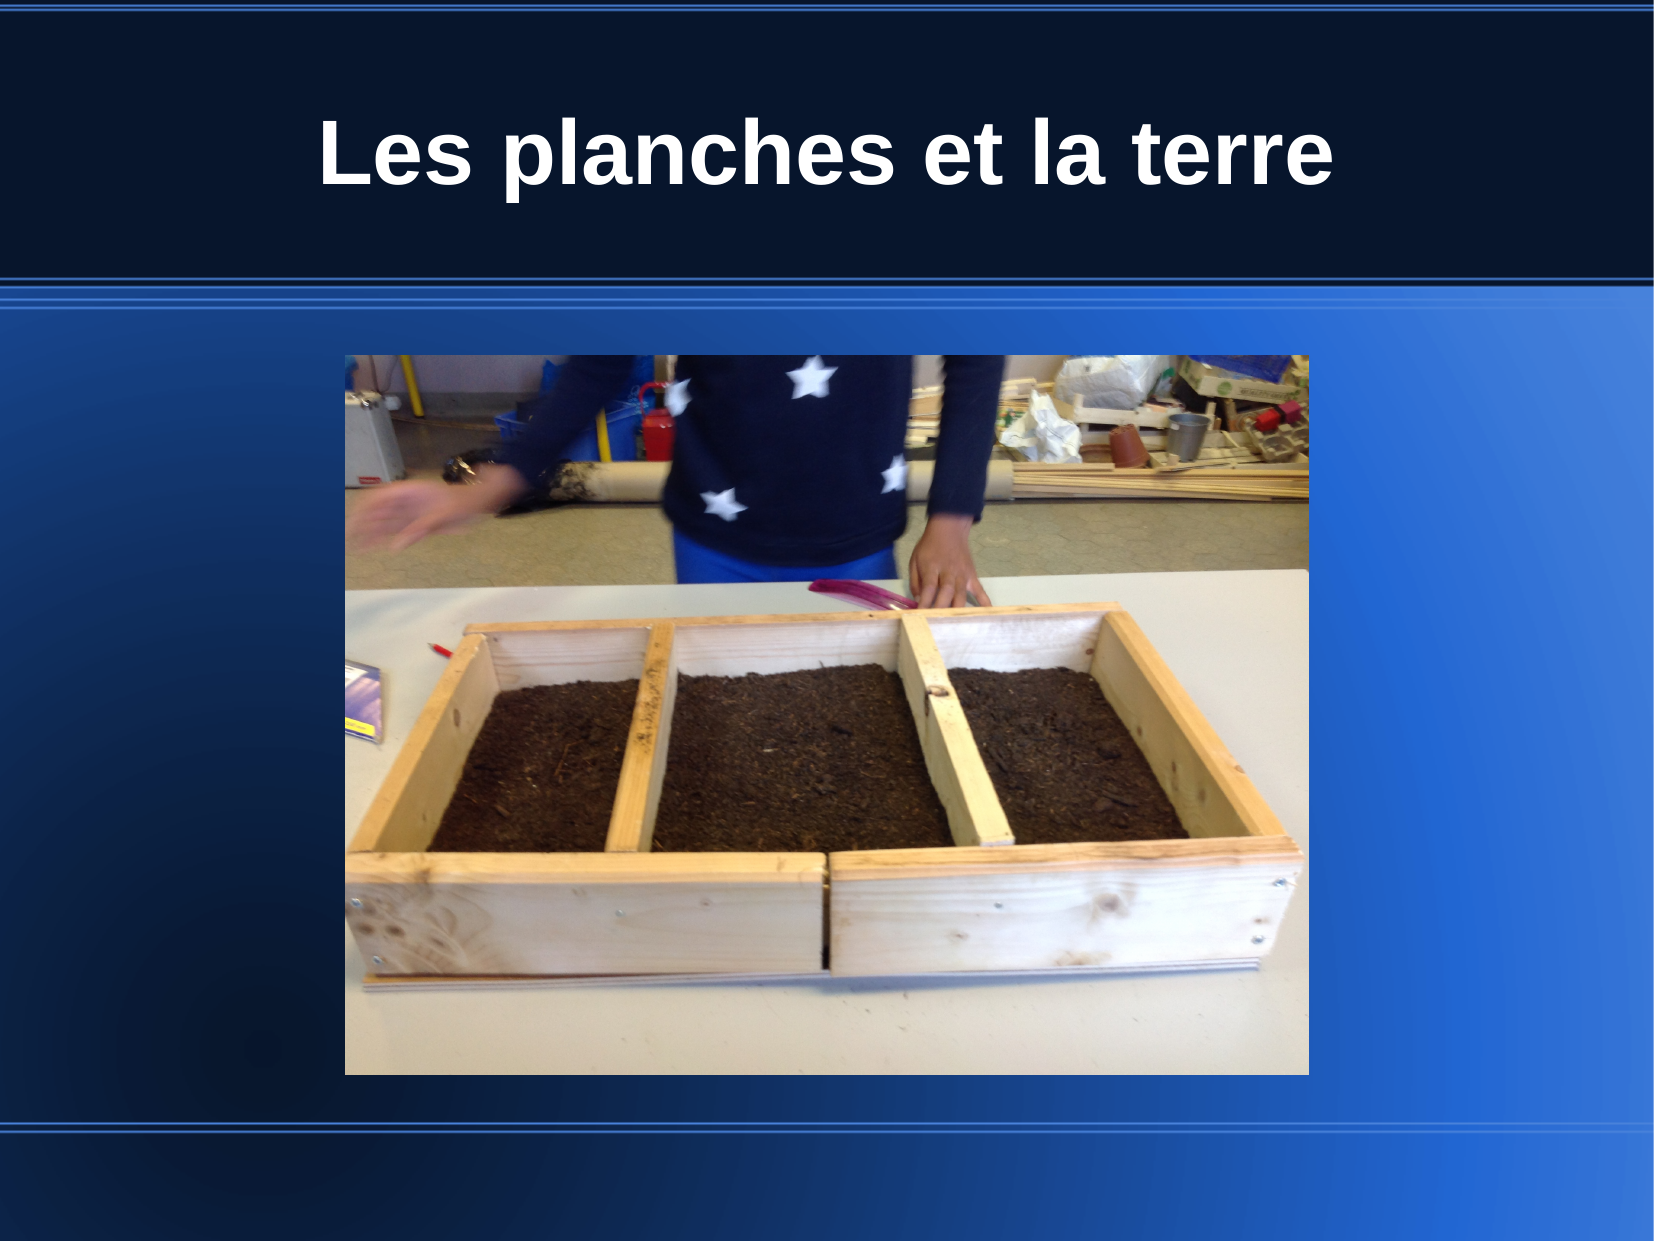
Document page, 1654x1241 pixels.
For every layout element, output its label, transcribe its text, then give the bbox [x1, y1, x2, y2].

picture [0, 0, 1654, 1241]
title Les planches et la terre [82, 49, 1571, 257]
